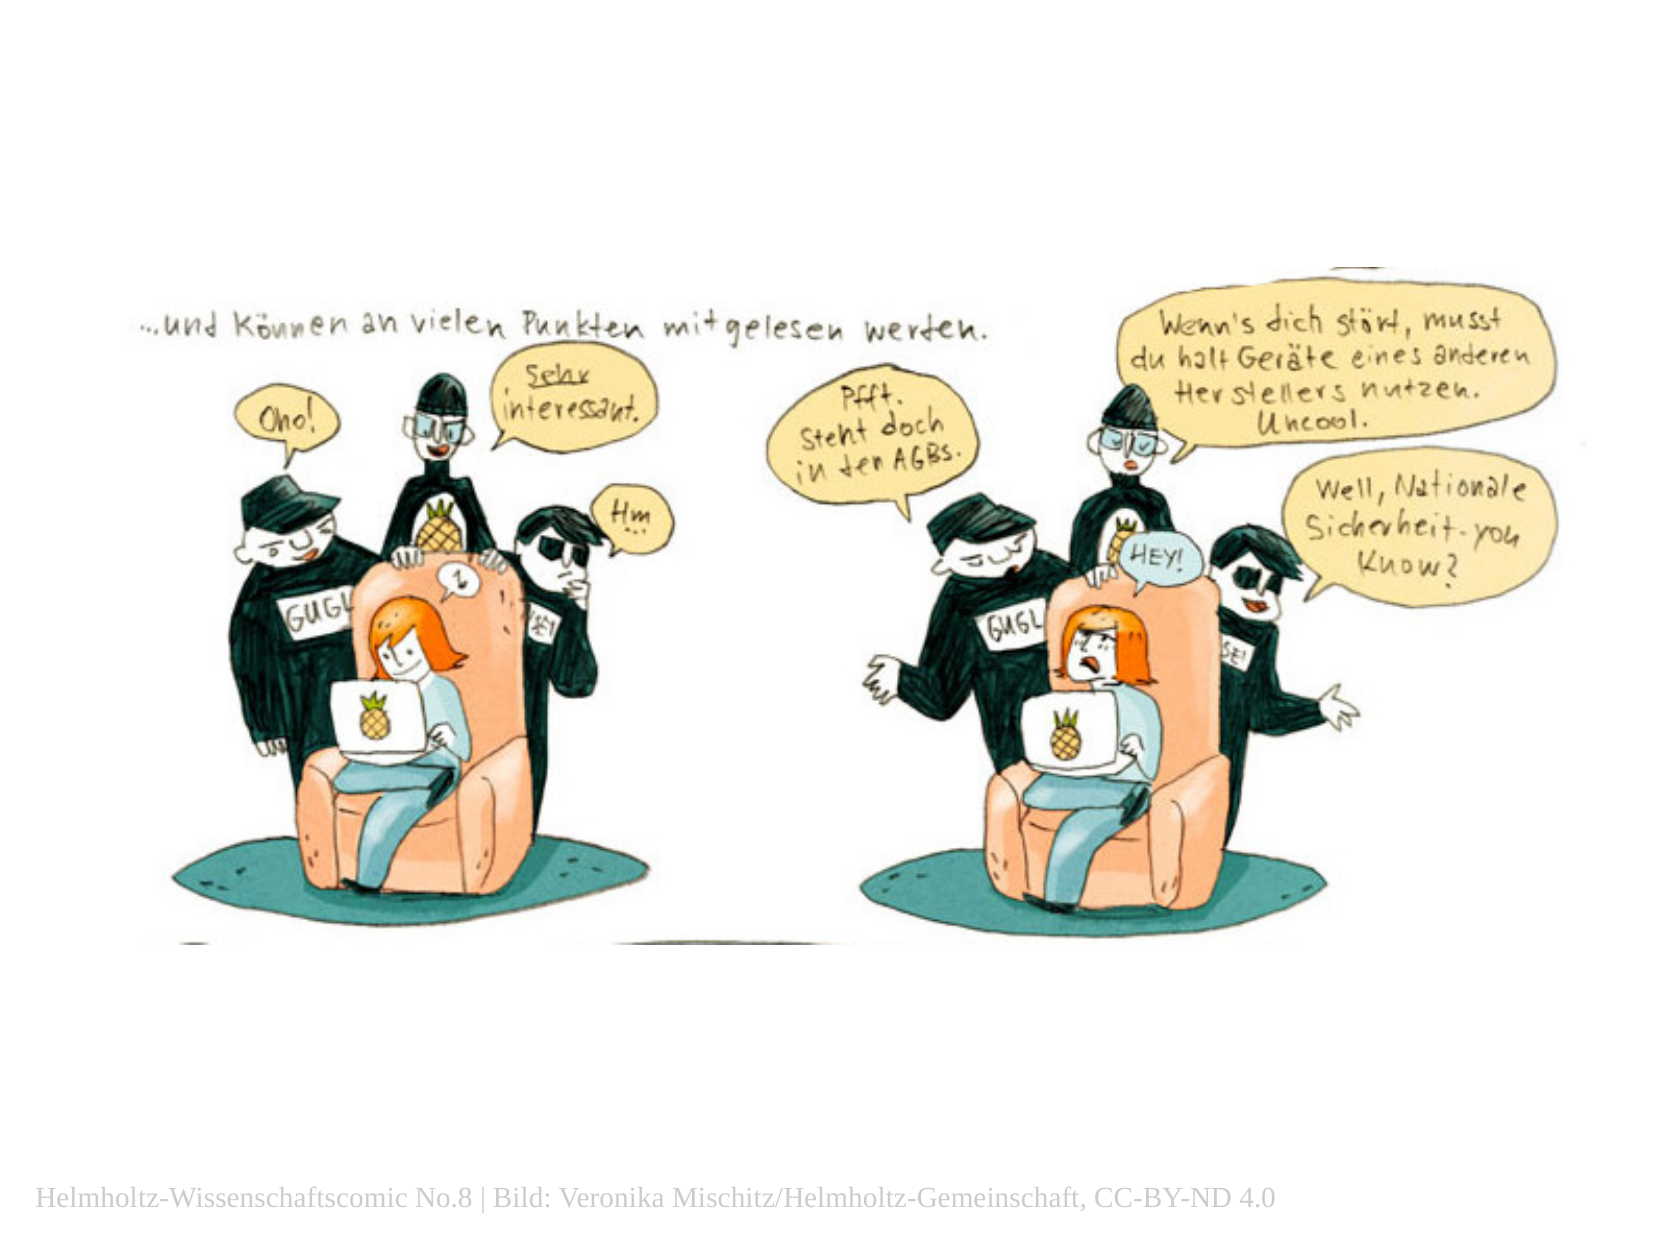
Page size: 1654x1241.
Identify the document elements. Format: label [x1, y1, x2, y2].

picture [77, 267, 1590, 945]
